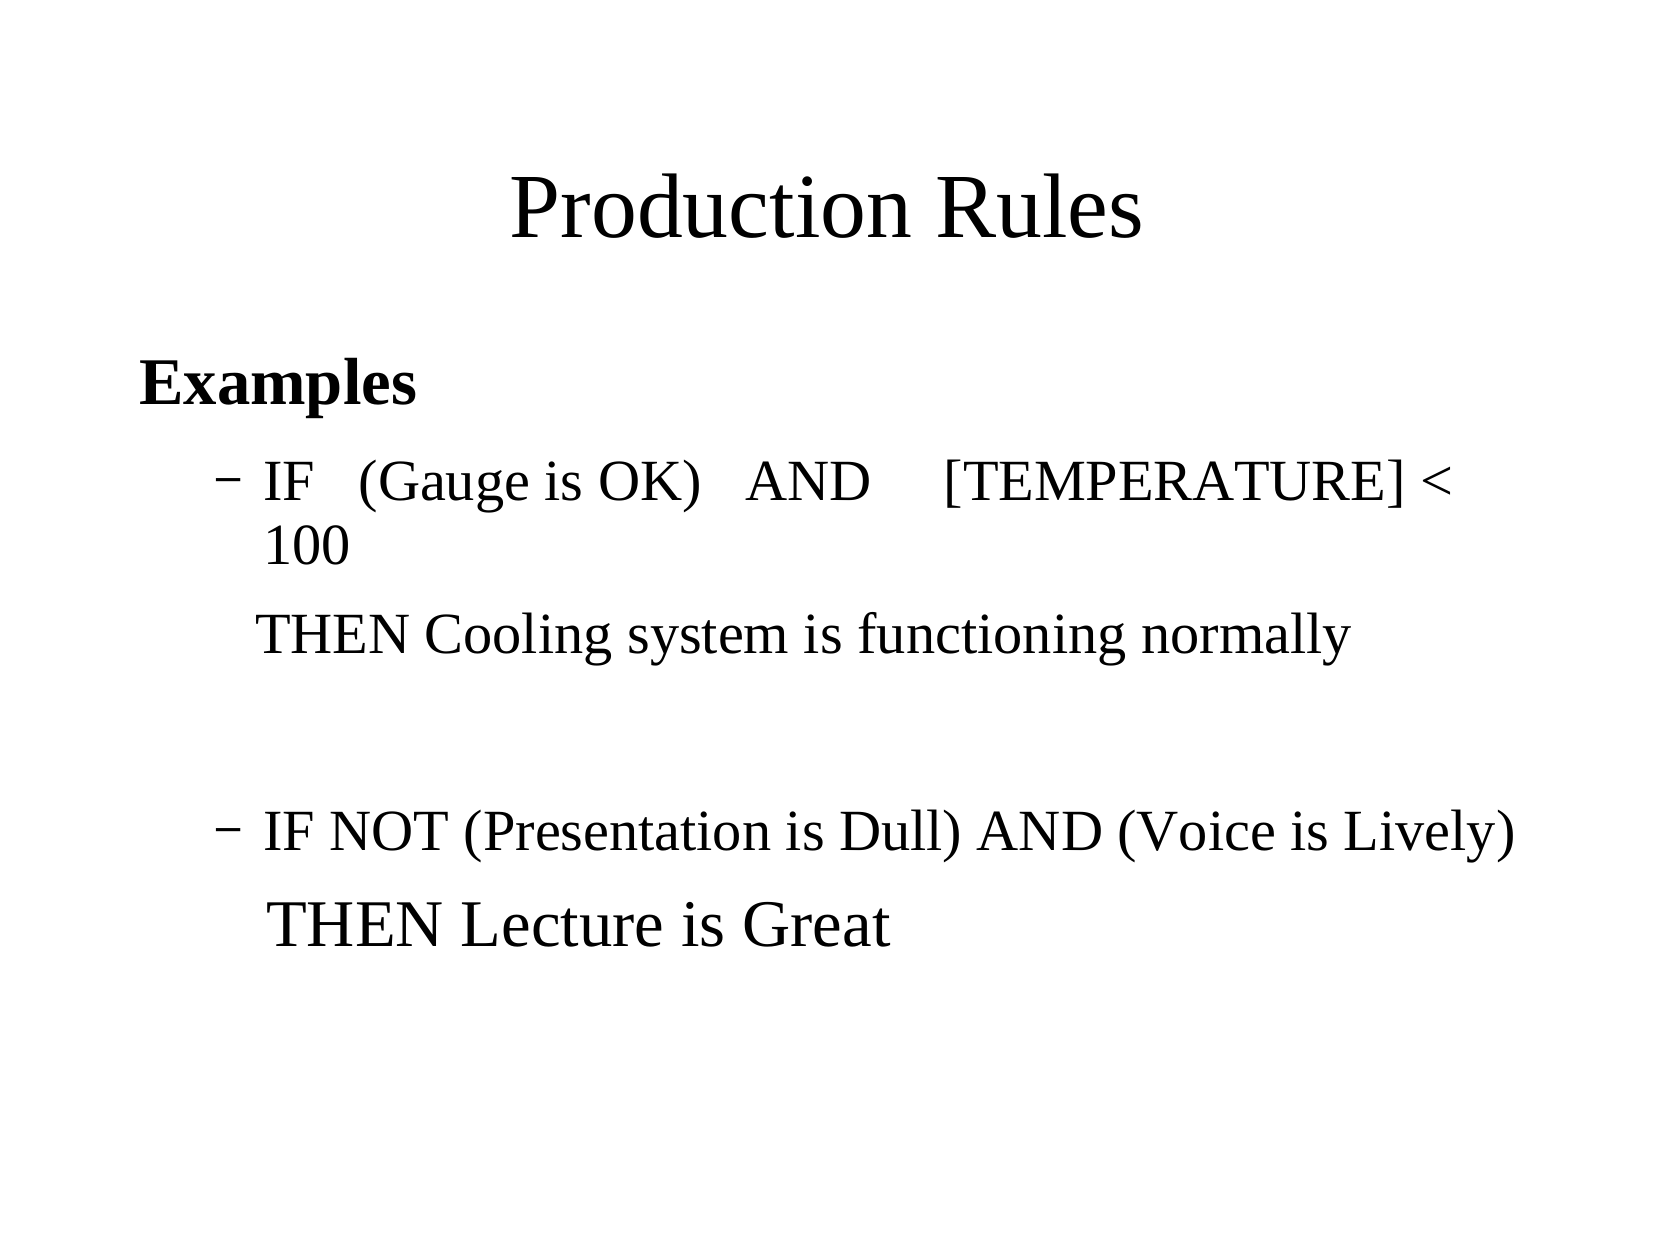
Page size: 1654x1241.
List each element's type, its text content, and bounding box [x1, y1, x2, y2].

title Production Rules [121, 102, 1534, 311]
list Examples IF (Gauge is OK) AND [TEMPERATURE] < 100 THEN Cooling system is functioning normally IF NOT (Presentation is Dull) AND (Voice is Lively) THEN Lecture is Great [121, 344, 1534, 1127]
